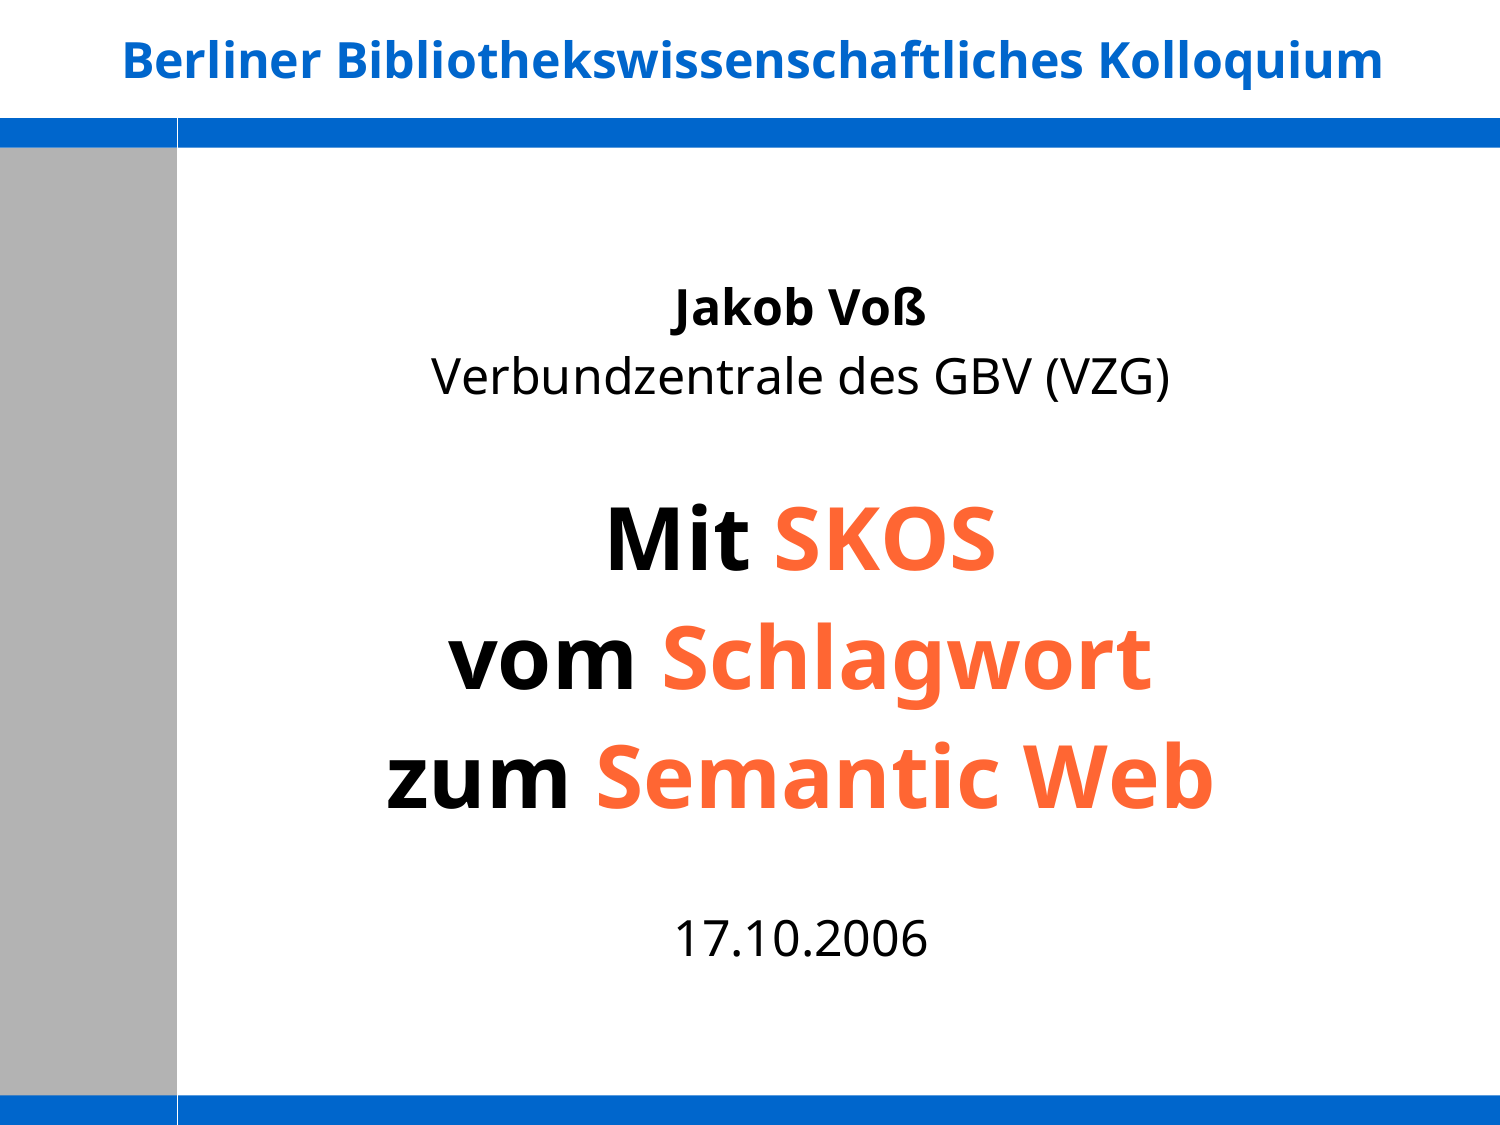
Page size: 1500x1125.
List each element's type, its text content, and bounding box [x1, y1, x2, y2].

title Berliner Bibliothekswissenschaftliches Kolloquium [29, 7, 1477, 111]
subtitle Jakob Voß Verbundzentrale des GBV (VZG) Mit SKOS vom Schlagwort zum Semantic Web 17.10.2006 [206, 311, 1396, 932]
